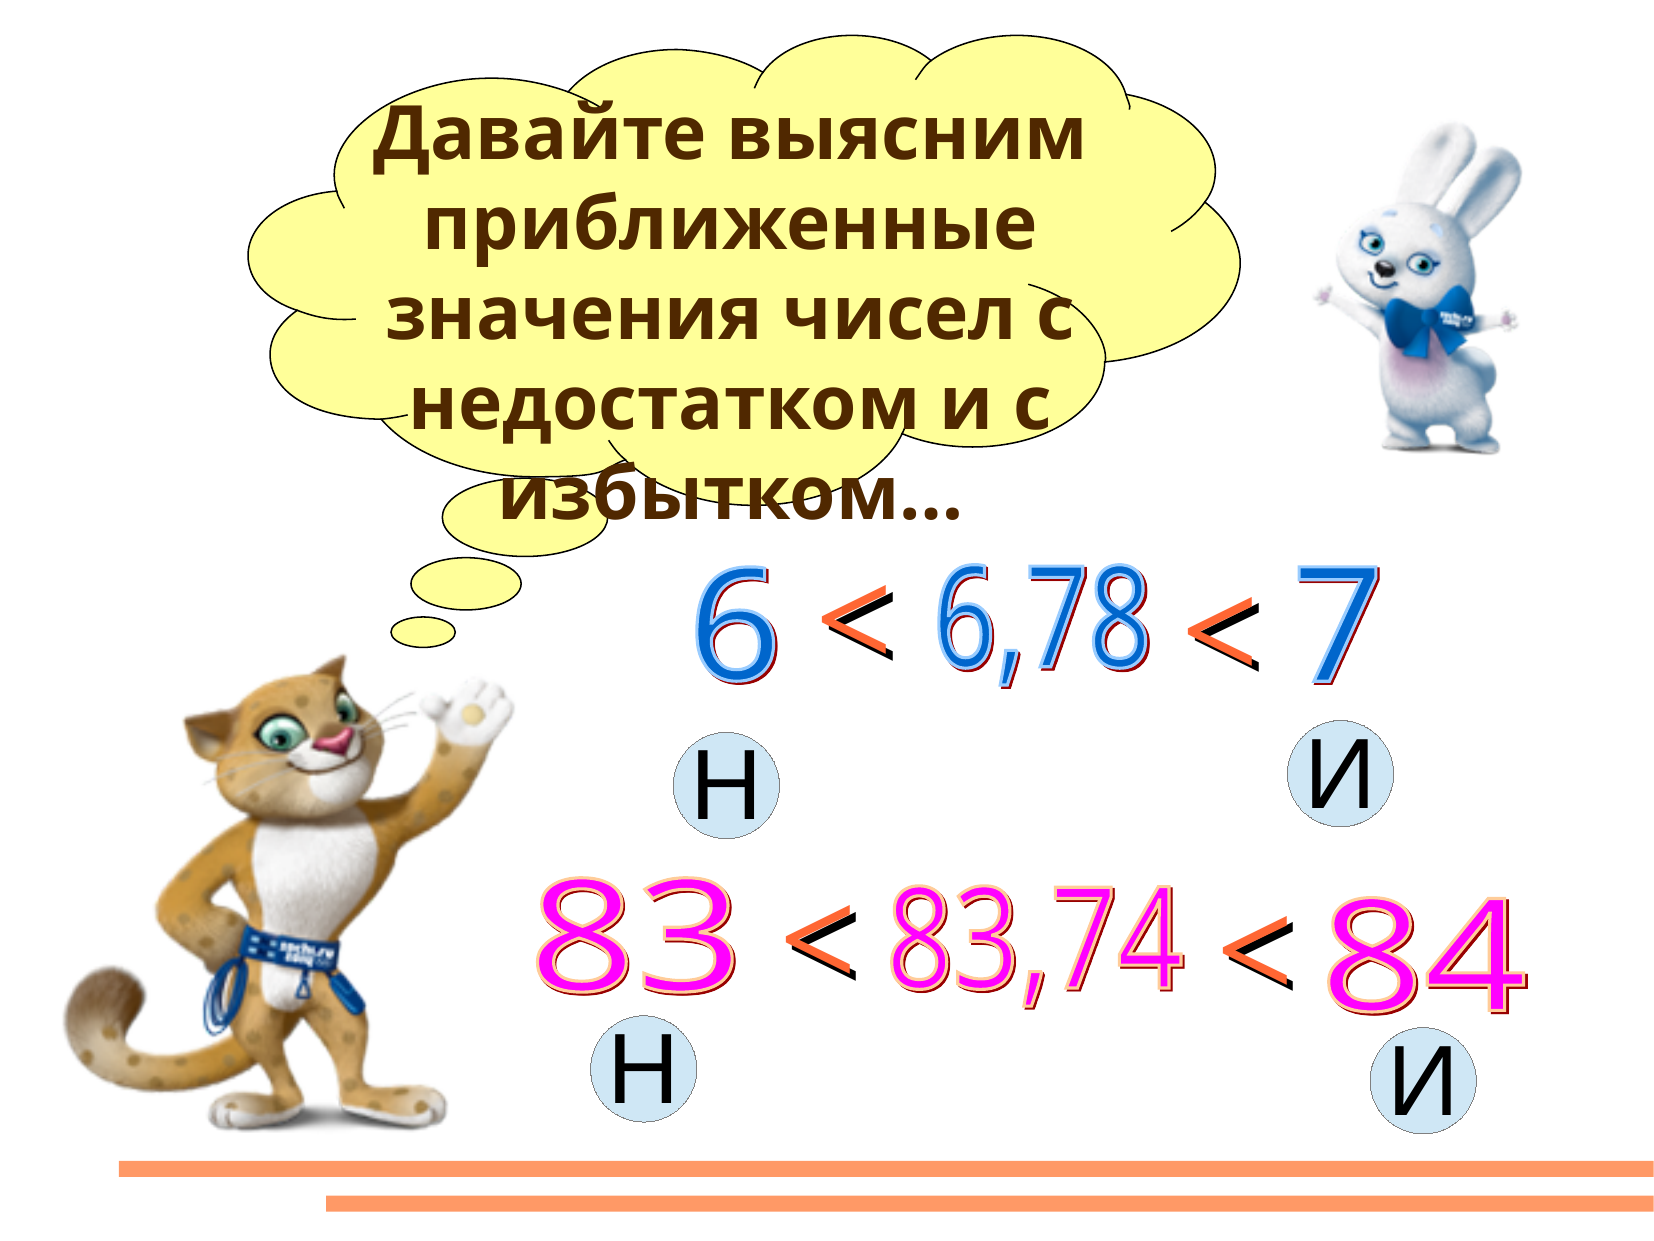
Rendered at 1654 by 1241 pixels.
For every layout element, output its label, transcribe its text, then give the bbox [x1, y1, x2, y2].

text_box < [1145, 874, 1311, 1027]
text_box 83,74 [1055, 887, 1112, 988]
picture [1216, 0, 1645, 488]
text_box И [1370, 1027, 1477, 1134]
text_box 6,78 [1093, 566, 1111, 668]
picture [23, 515, 556, 1181]
text_box [248, 204, 286, 306]
text_box 83,74 [891, 885, 947, 990]
text_box 6 [696, 567, 744, 682]
text_box 83 [537, 877, 627, 993]
text_box И [1287, 720, 1394, 827]
text_box [460, 542, 590, 557]
text_box 83 [643, 877, 733, 993]
text_box 83,74 [1119, 909, 1145, 966]
text_box 83,74 [1023, 971, 1042, 1007]
text_box 7 [1299, 566, 1376, 682]
text_box [585, 35, 1117, 76]
text_box 6,78 [1030, 566, 1083, 667]
text_box [270, 319, 286, 391]
text_box < [708, 863, 874, 1016]
text_box 6,78 [1000, 650, 1017, 685]
text_box Н [590, 1015, 697, 1123]
text_box < [1111, 555, 1276, 708]
text_box < [744, 543, 910, 696]
text_box [391, 616, 456, 648]
text_box 83,74 [957, 885, 1013, 990]
text_box [1175, 112, 1241, 344]
text_box 6,78 [938, 564, 991, 669]
text_box 84 [1427, 898, 1524, 1011]
text_box [410, 557, 522, 610]
text_box < [708, 946, 714, 973]
text_box 84 [1328, 897, 1415, 1012]
text_box Н [673, 732, 780, 839]
text_box Давайте выясним приближенные значения чисел с недостатком и с избытком… [286, 76, 1175, 542]
